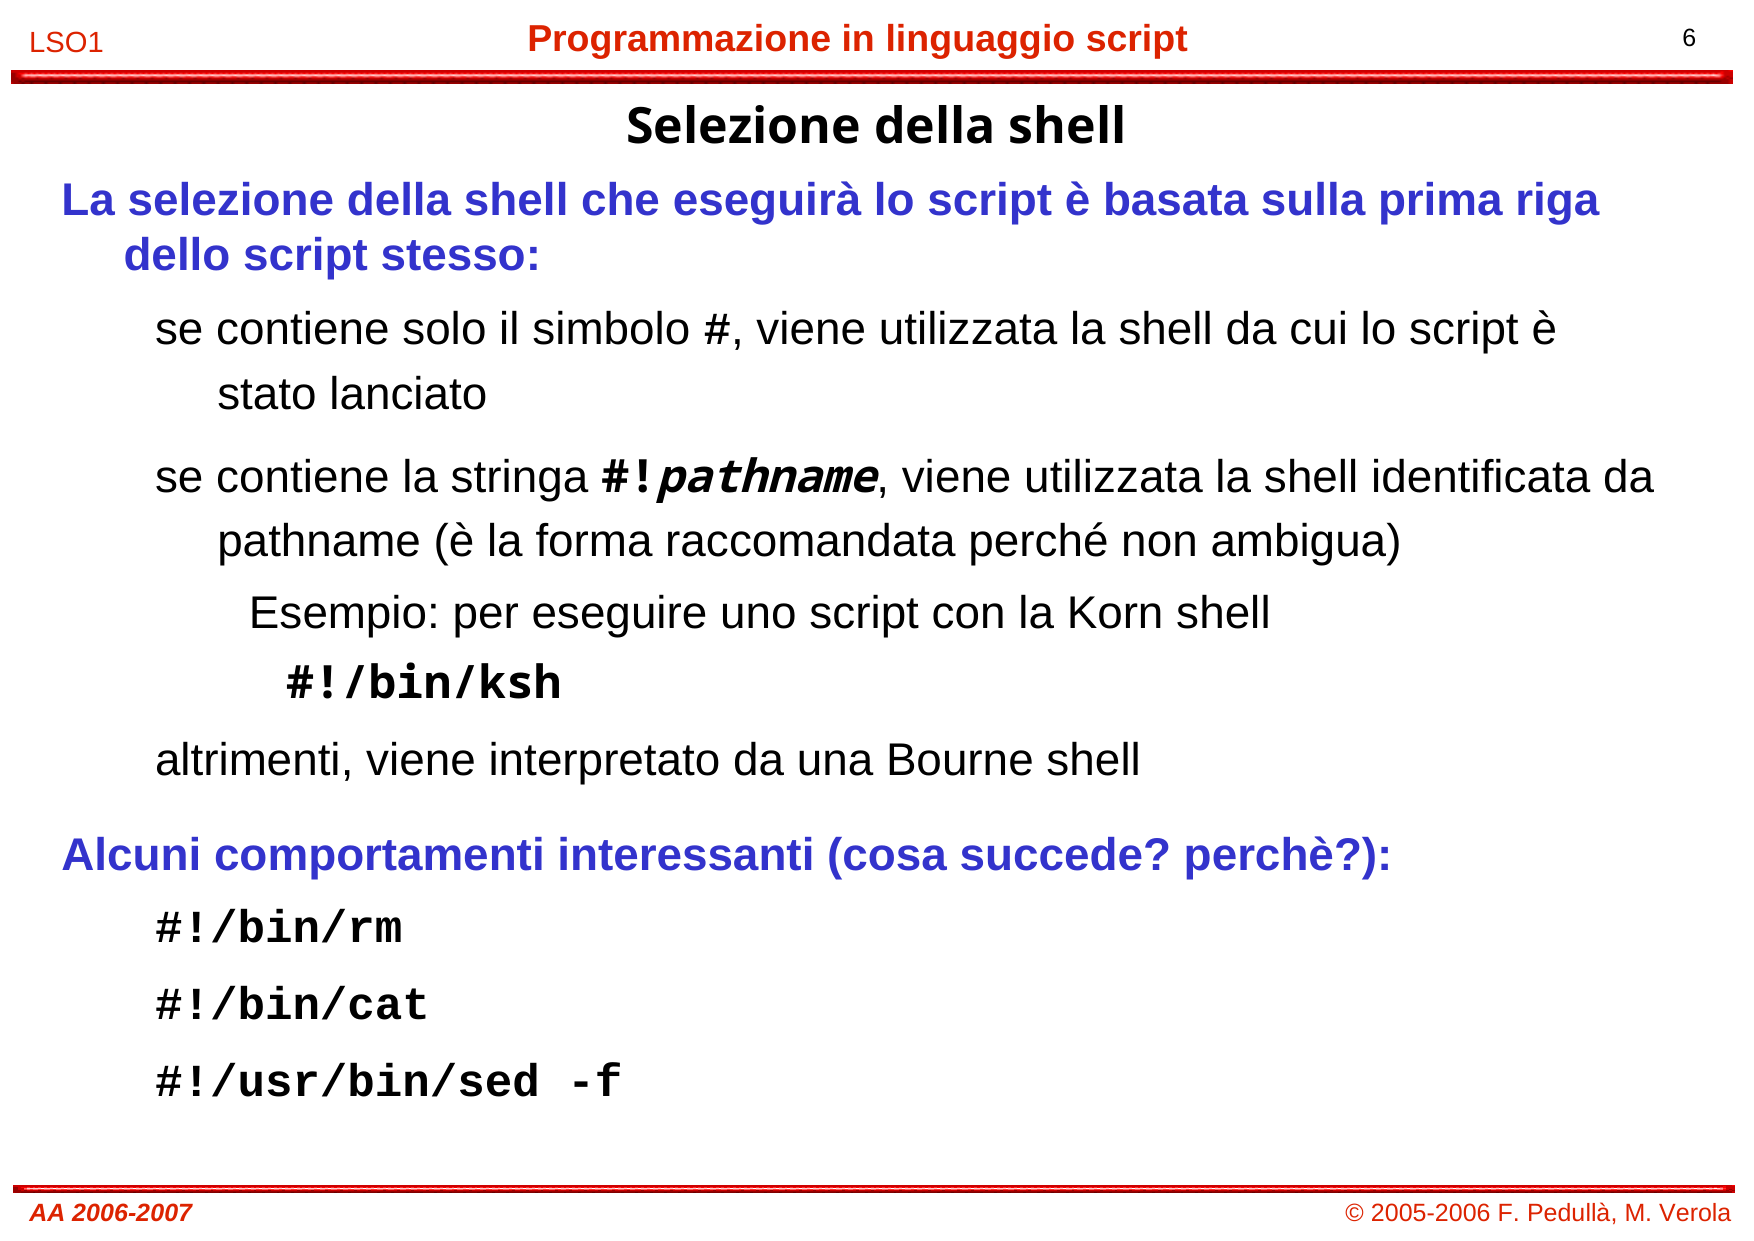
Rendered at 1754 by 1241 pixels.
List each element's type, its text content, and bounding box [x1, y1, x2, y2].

list La selezione della shell che eseguirà lo script è basata sulla prima riga dello script stesso: se contiene solo il simbolo #, viene utilizzata la shell da cui lo script è stato lanciato se contiene la stringa #!pathname, viene utilizzata la shell identificata da pathname (è la forma raccomandata perché non ambigua) Esempio: per eseguire uno script con la Korn shell #!/bin/ksh altrimenti, viene interpretato da una Bourne shell Alcuni comportamenti interessanti (cosa succede? perchè?): #!/bin/rm #!/bin/cat #!/usr/bin/sed -f [46, 163, 1684, 1166]
picture [13, 1185, 1735, 1193]
title Selezione della shell [581, 78, 1172, 163]
picture [11, 70, 1733, 84]
